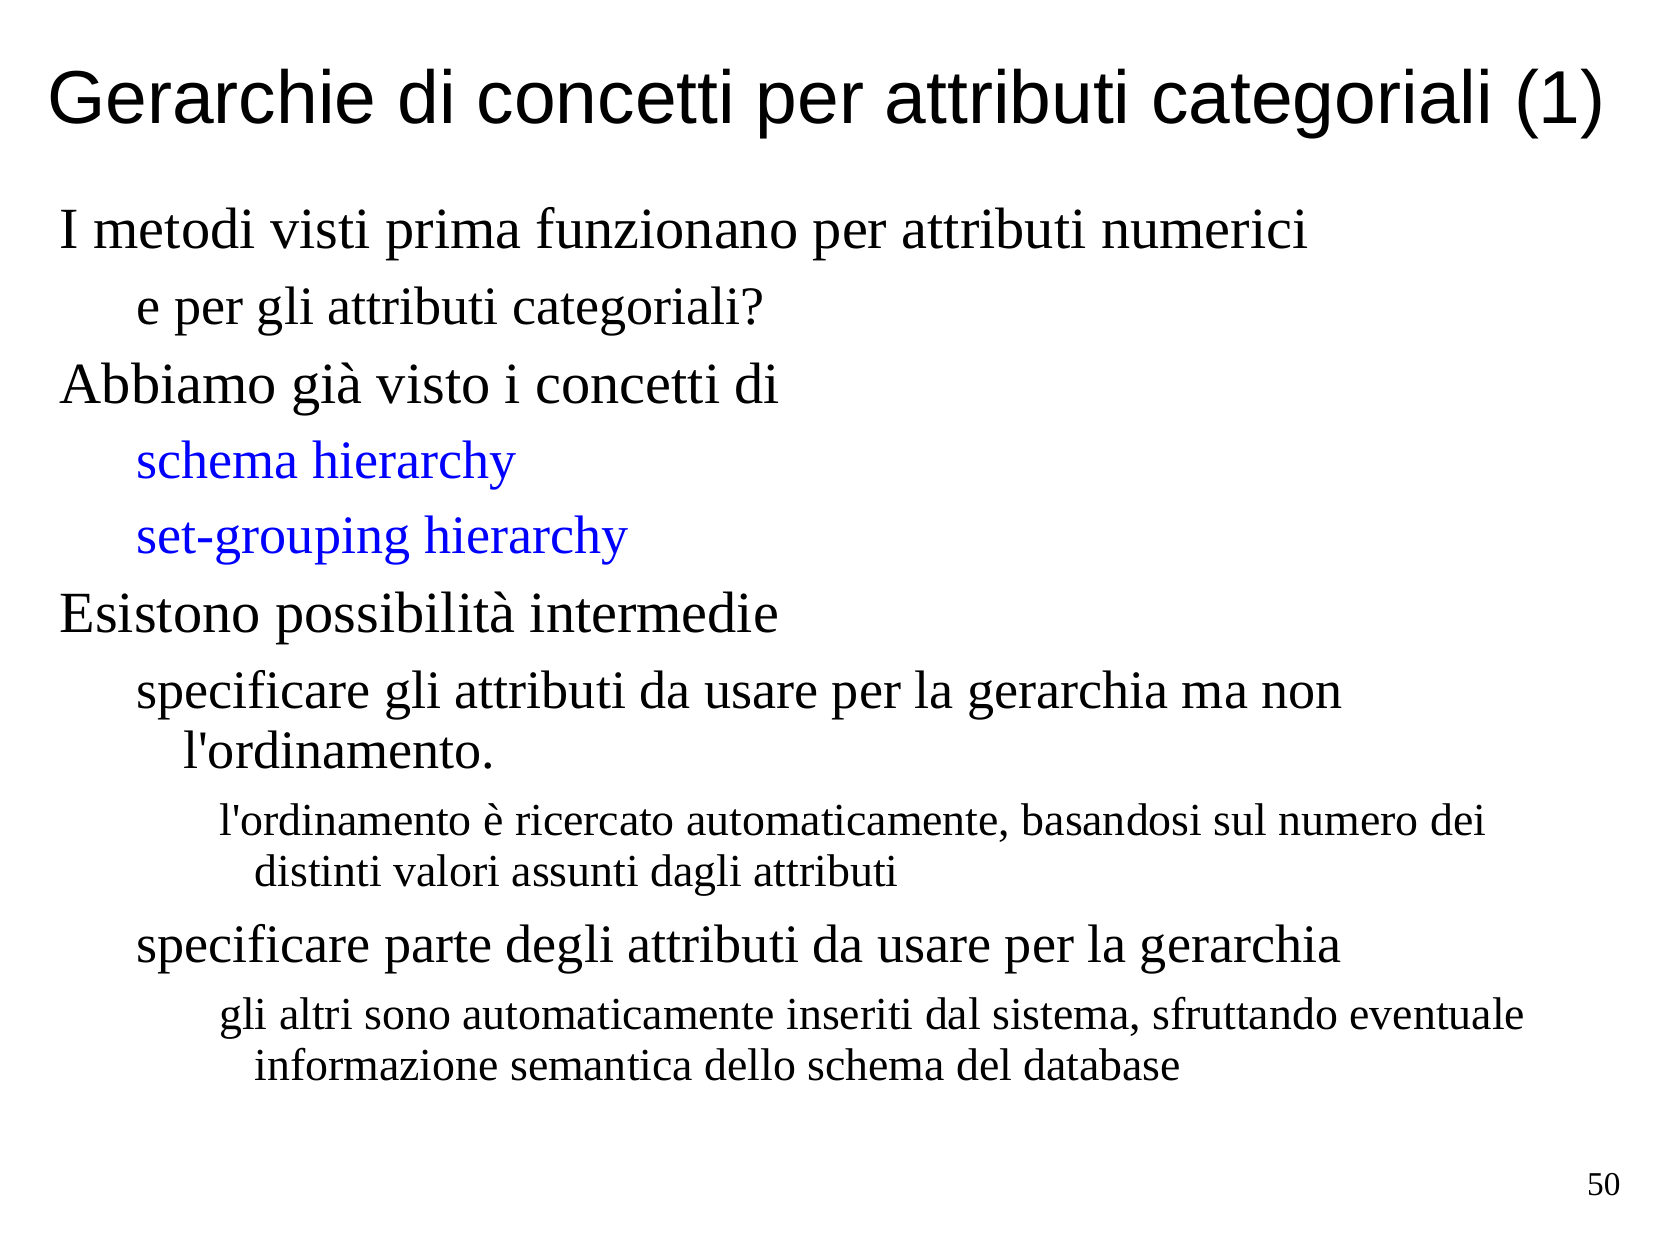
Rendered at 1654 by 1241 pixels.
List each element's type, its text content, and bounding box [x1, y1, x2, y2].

list I metodi visti prima funzionano per attributi numerici e per gli attributi categoriali? Abbiamo già visto i concetti di schema hierarchy set-grouping hierarchy Esistono possibilità intermedie specificare gli attributi da usare per la gerarchia ma non l'ordinamento. l'ordinamento è ricercato automaticamente, basandosi sul numero dei distinti valori assunti dagli attributi specificare parte degli attributi da usare per la gerarchia gli altri sono automaticamente inseriti dal sistema, sfruttando eventuale informazione semantica dello schema del database [42, 196, 1612, 1187]
title Gerarchie di concetti per attributi categoriali (1) [37, 30, 1617, 166]
